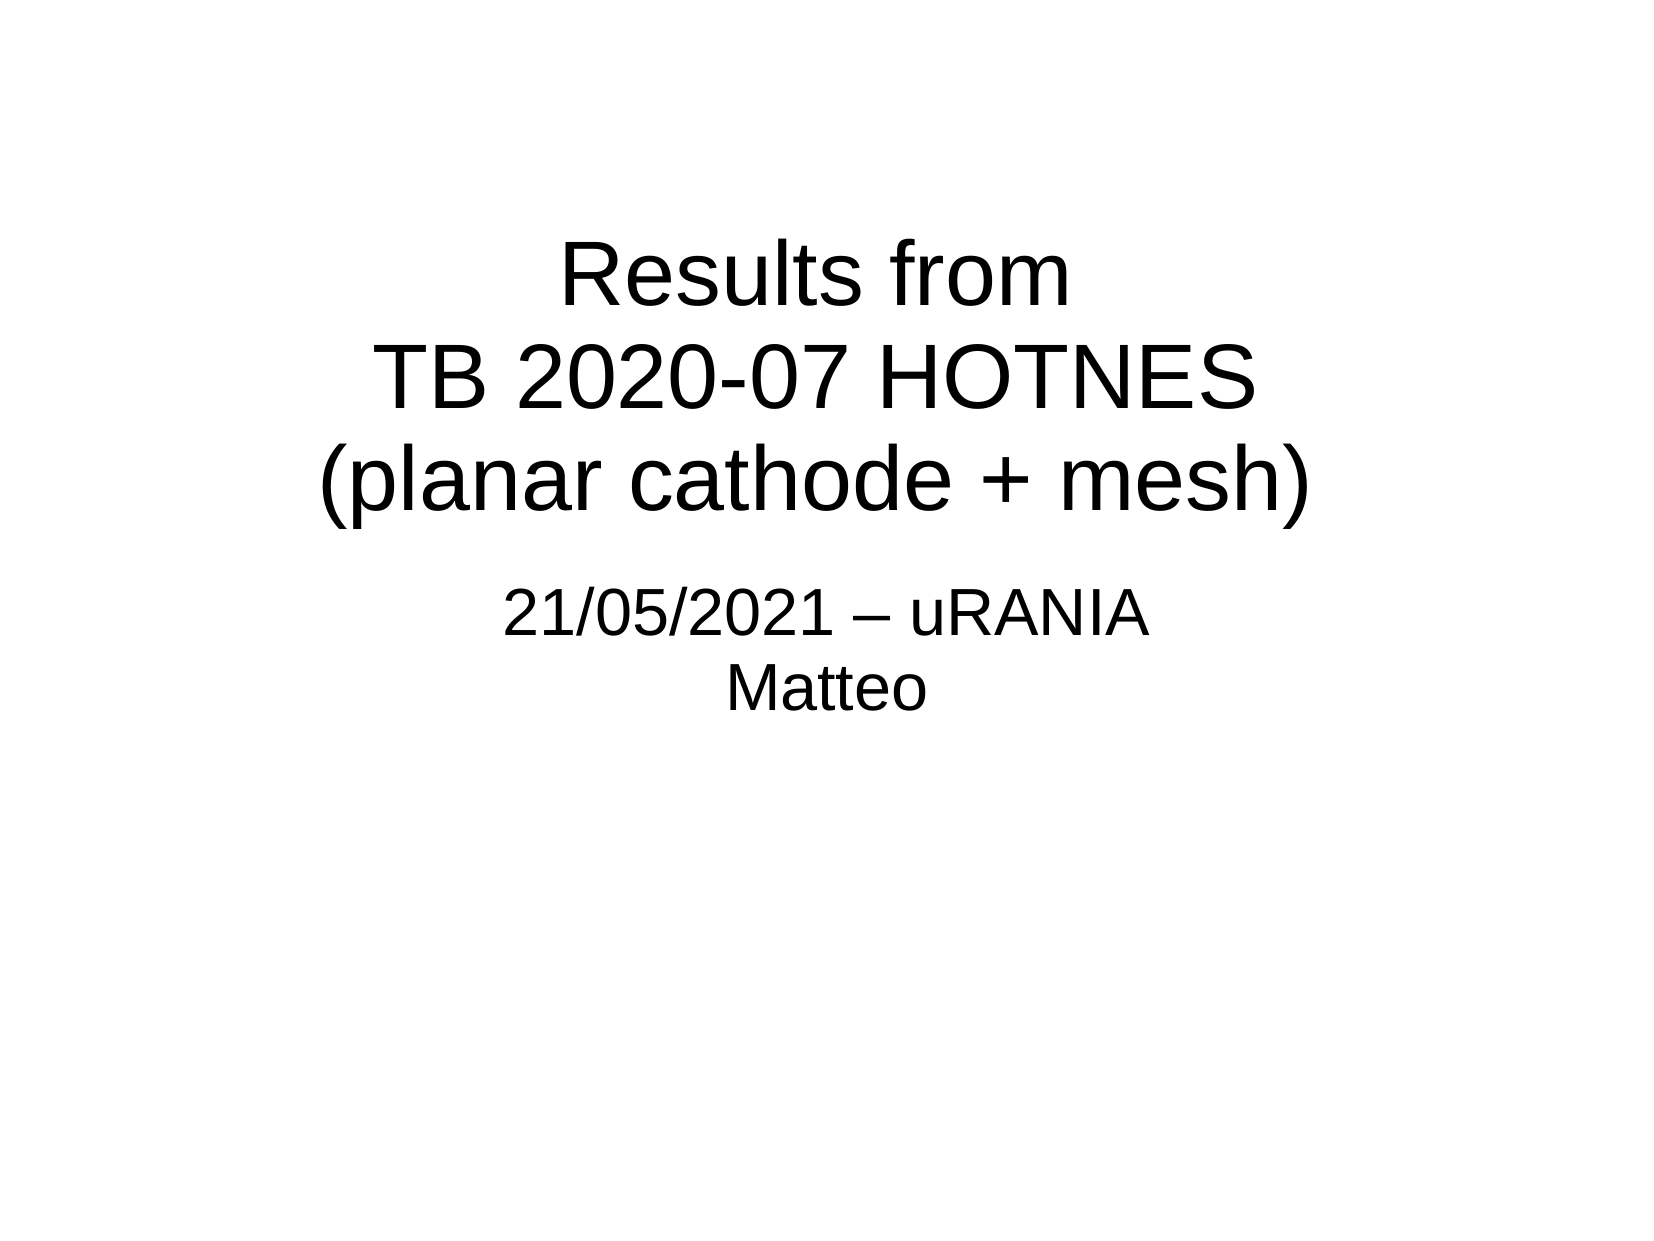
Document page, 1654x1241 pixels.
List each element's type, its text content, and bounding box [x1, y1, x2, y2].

subtitle 21/05/2021 – uRANIA Matteo [82, 290, 1571, 1010]
title Results from TB 2020-07 HOTNES (planar cathode + mesh) [71, 222, 1561, 531]
